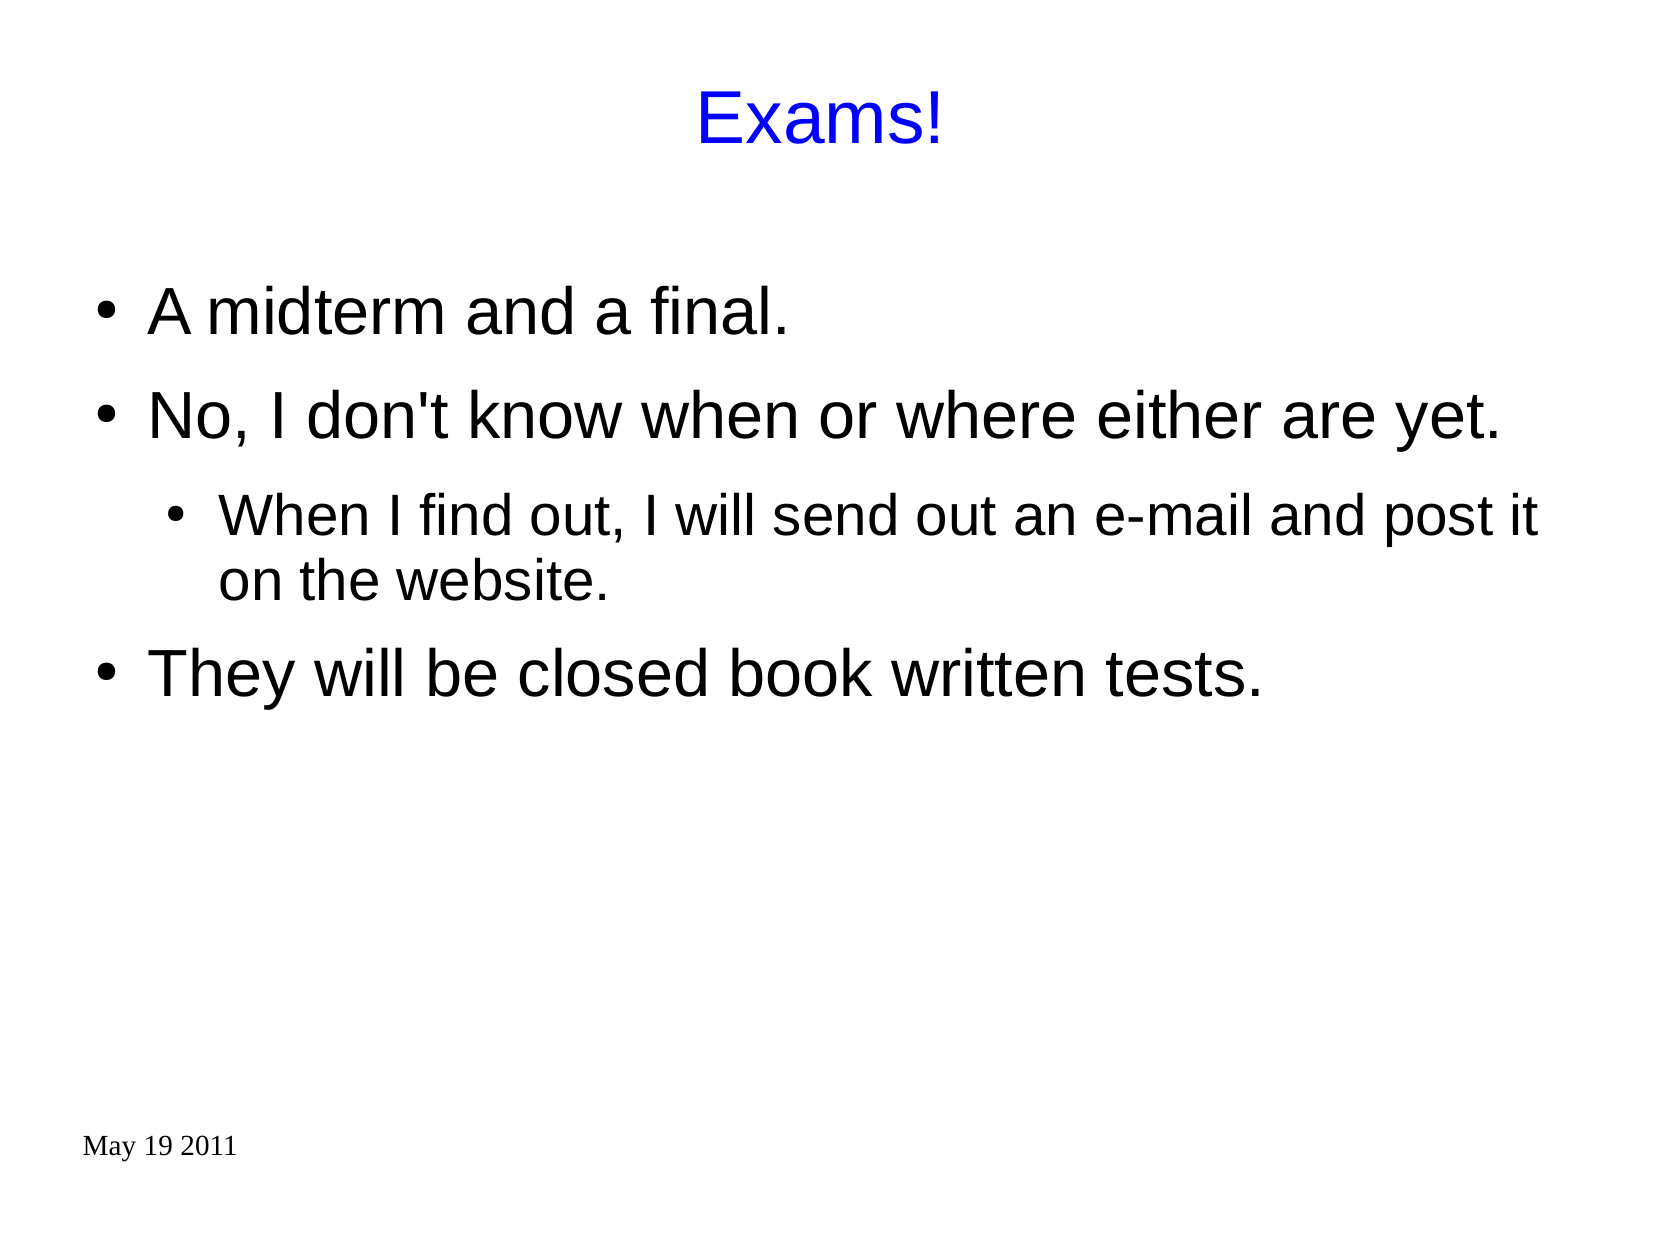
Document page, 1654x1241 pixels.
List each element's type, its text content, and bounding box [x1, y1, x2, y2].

title Exams! [76, 58, 1565, 178]
list A midterm and a final. No, I don't know when or where either are yet. When I find out, I will send out an e-mail and post it on the website. They will be closed book written tests. [76, 274, 1565, 1093]
